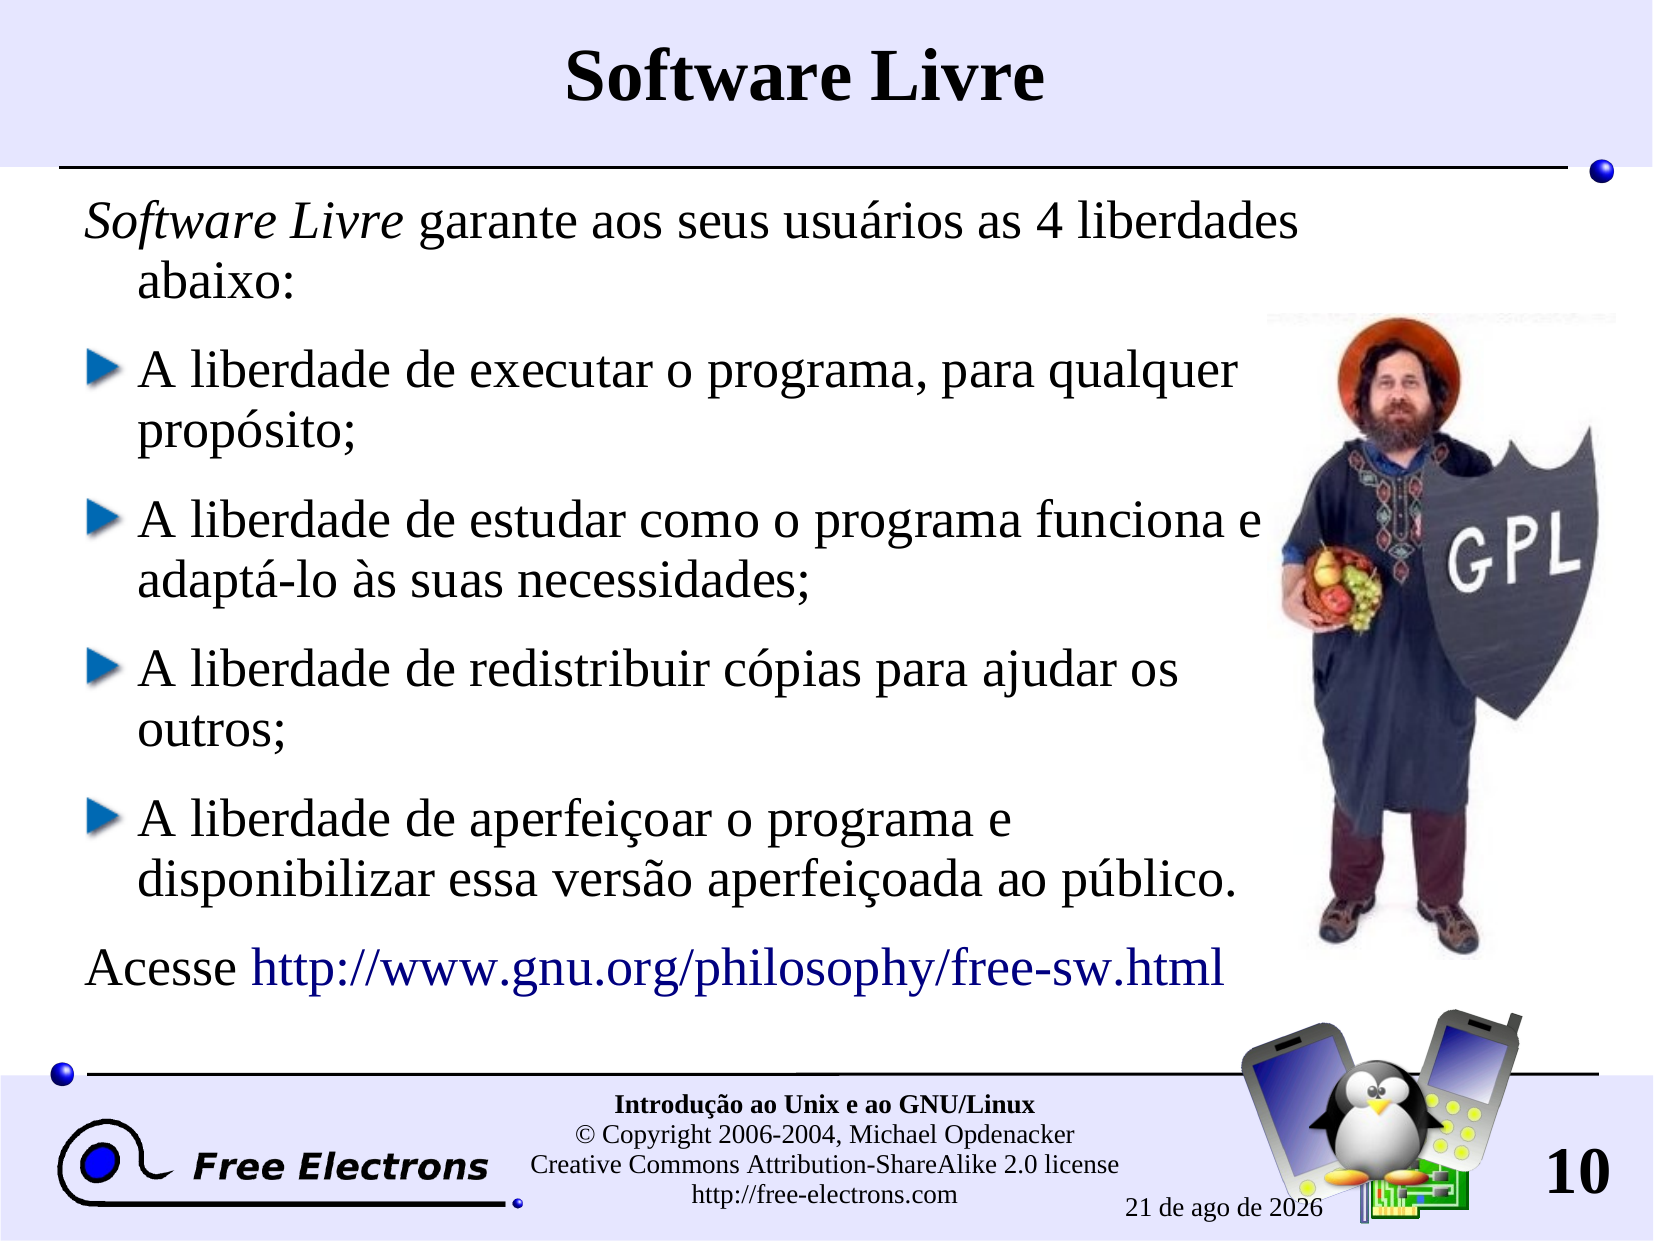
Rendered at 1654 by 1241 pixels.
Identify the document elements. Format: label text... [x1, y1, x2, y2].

title Software Livre [60, 12, 1551, 138]
picture [1285, 1199, 1292, 1215]
list Software Livre garante aos seus usuários as 4 liberdades abaixo: A liberdade de executar o programa, para qualquer propósito; A liberdade de estudar como o programa funciona e adaptá-lo às suas necessidades; A liberdade de redistribuir cópias para ajudar os outros; A liberdade de aperfeiçoar o programa e disponibilizar essa versão aperfeiçoada ao público. Acesse http://www.gnu.org/philosophy/free-sw.html [66, 190, 1305, 1059]
picture [1228, 983, 1537, 1241]
picture [1267, 313, 1616, 960]
picture [50, 1108, 527, 1216]
